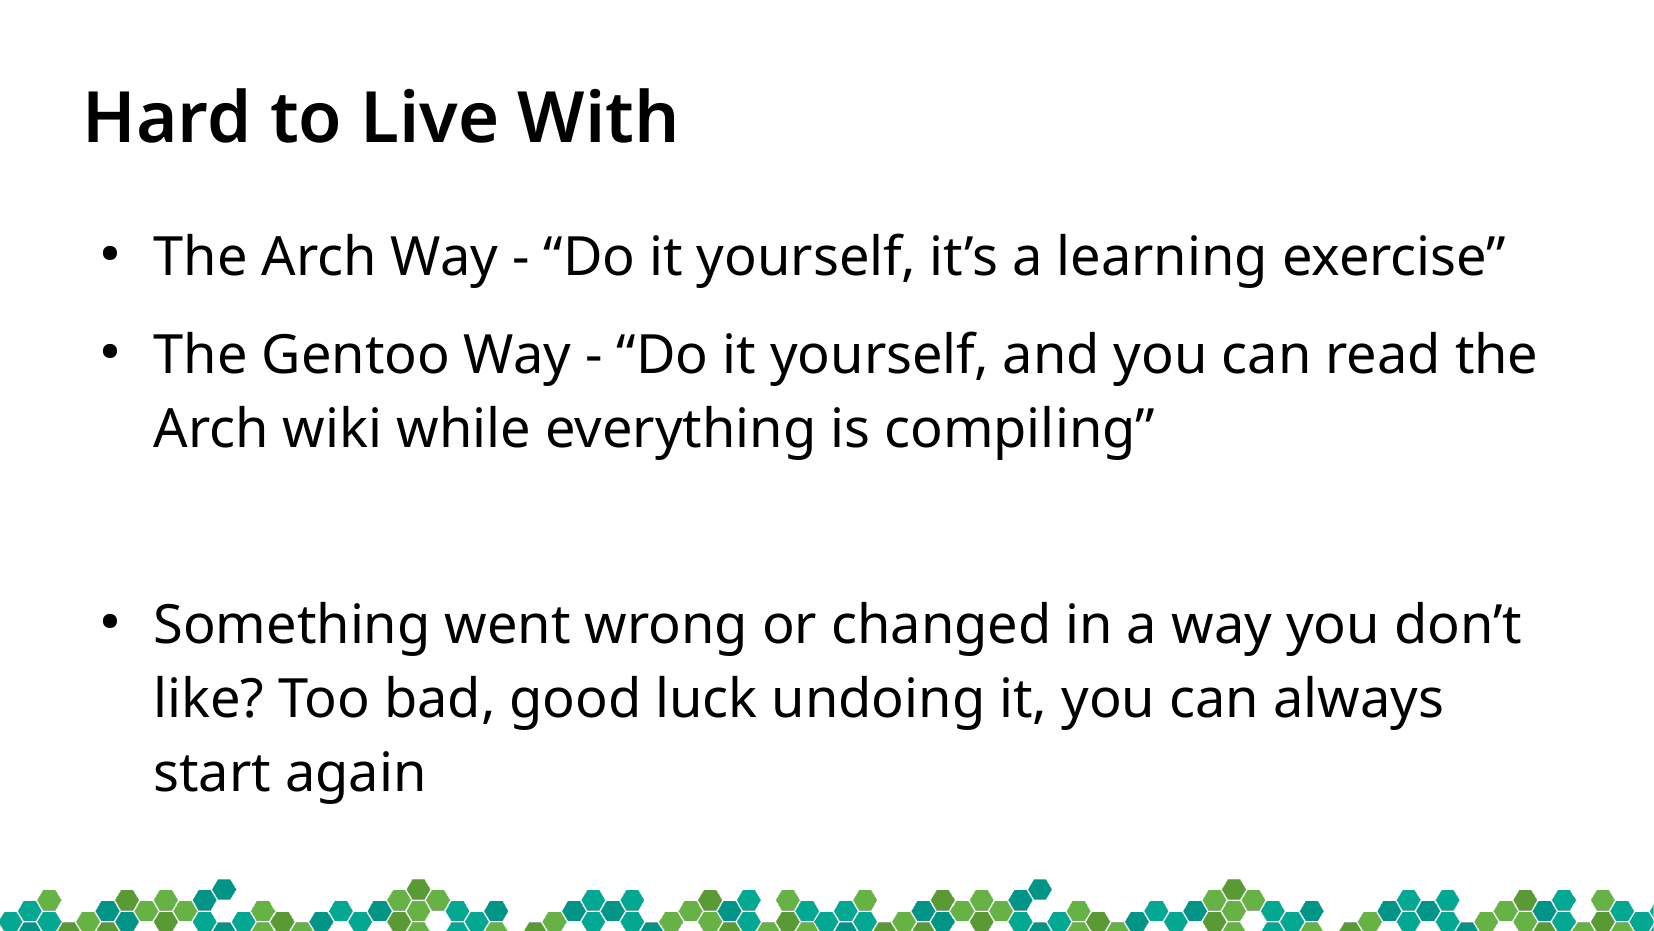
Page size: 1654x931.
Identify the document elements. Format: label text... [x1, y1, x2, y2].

title Hard to Live With [82, 37, 1571, 193]
picture [0, 871, 1654, 931]
list The Arch Way - “Do it yourself, it’s a learning exercise” The Gentoo Way - “Do it yourself, and you can read the Arch wiki while everything is compiling” Something went wrong or changed in a way you don’t like? Too bad, good luck undoing it, you can always start again [82, 217, 1571, 851]
